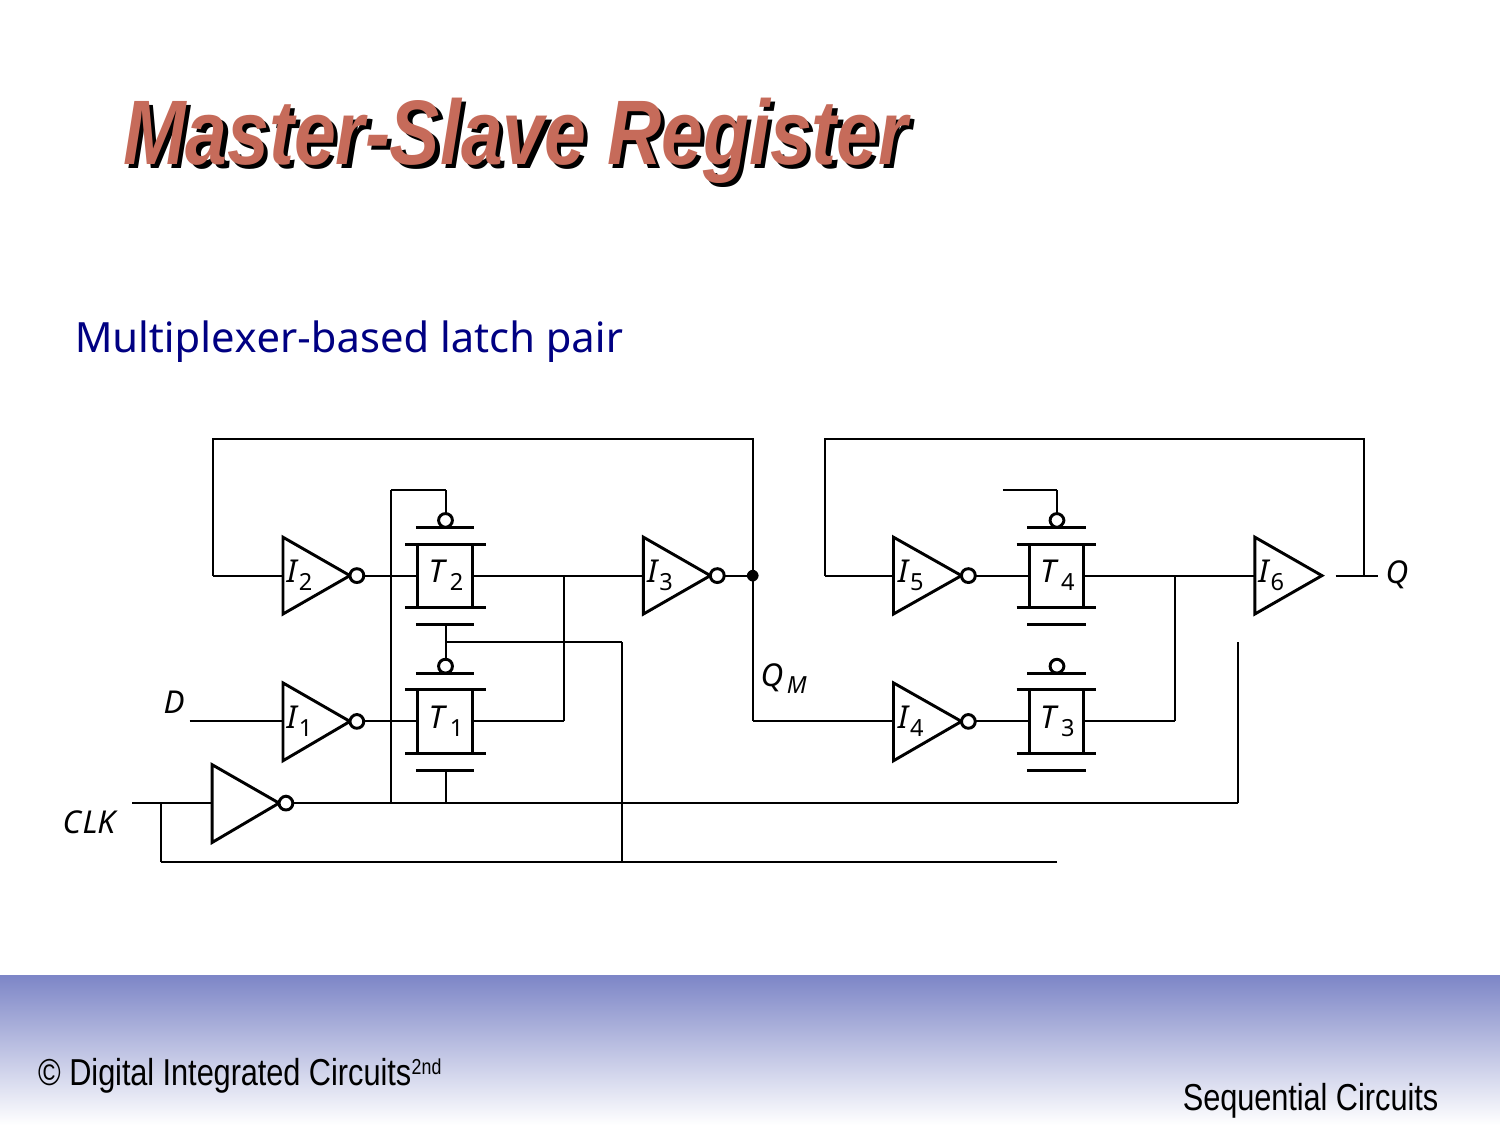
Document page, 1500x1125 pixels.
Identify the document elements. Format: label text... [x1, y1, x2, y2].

text_box Multiplexer-based latch pair [60, 302, 639, 369]
title Master-Slave Register [108, 65, 1384, 190]
picture [62, 436, 1413, 866]
